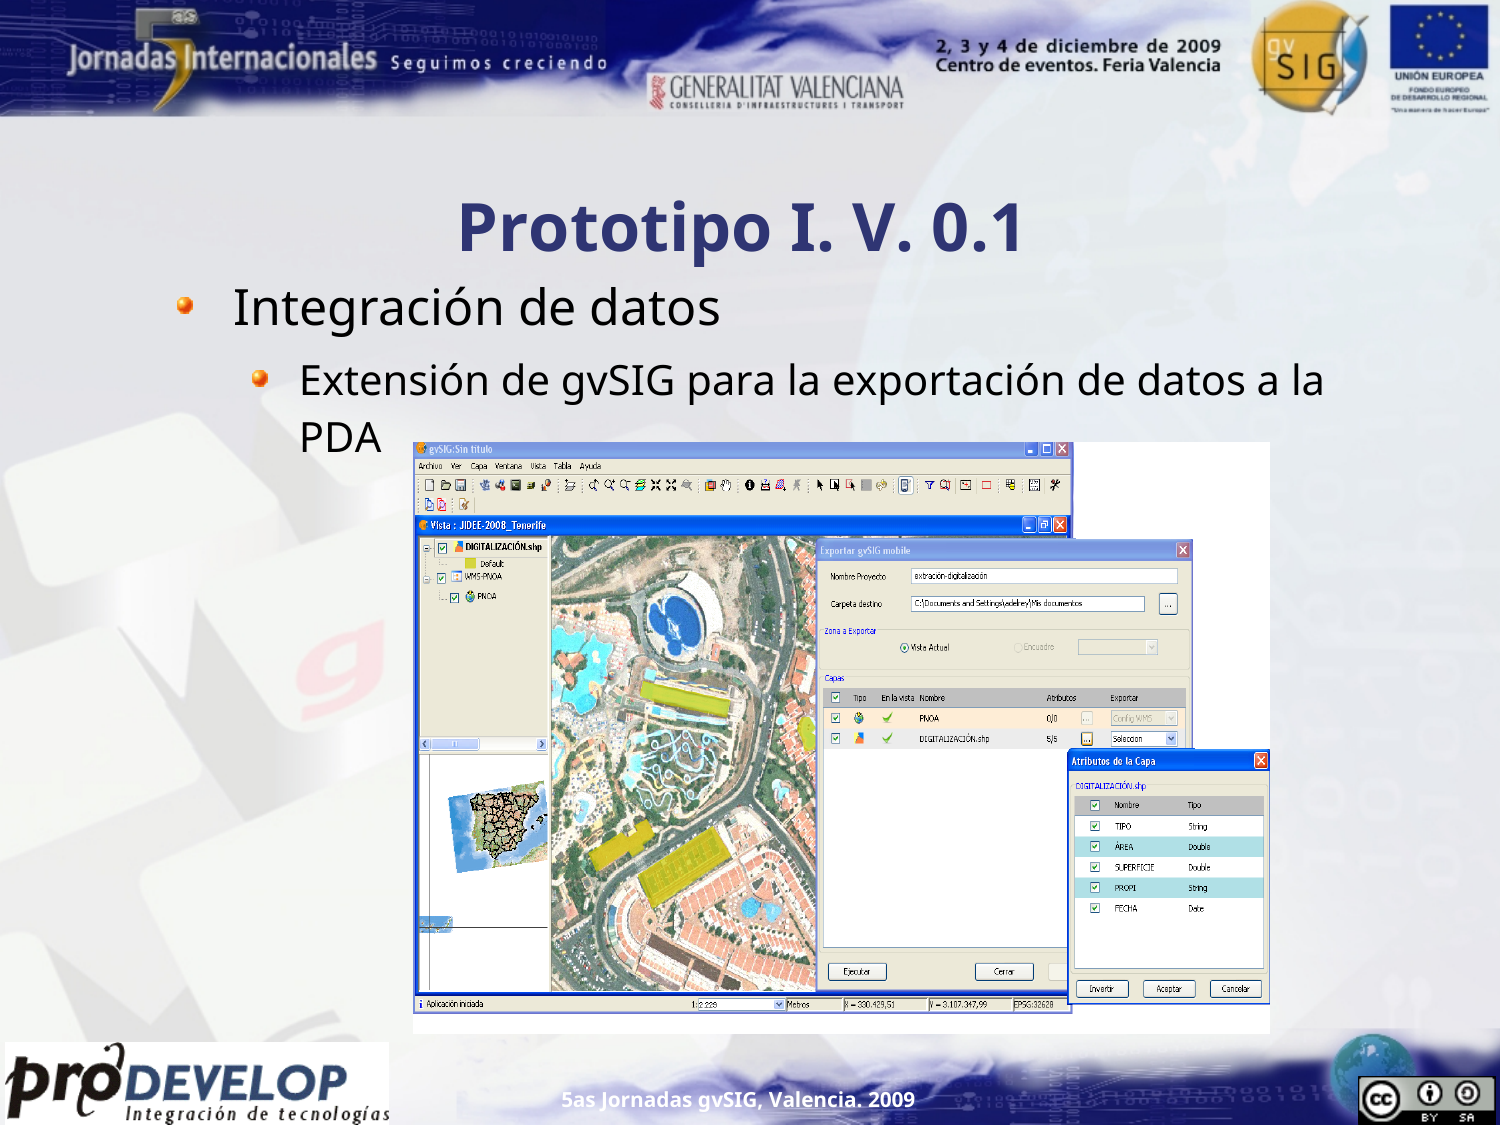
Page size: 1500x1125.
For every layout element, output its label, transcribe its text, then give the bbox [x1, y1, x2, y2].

list Integración de datos Extensión de gvSIG para la exportación de datos a la PDA [177, 271, 1418, 1010]
picture [0, 0, 1500, 1125]
title Prototipo I. V. 0.1 [67, 131, 1418, 319]
